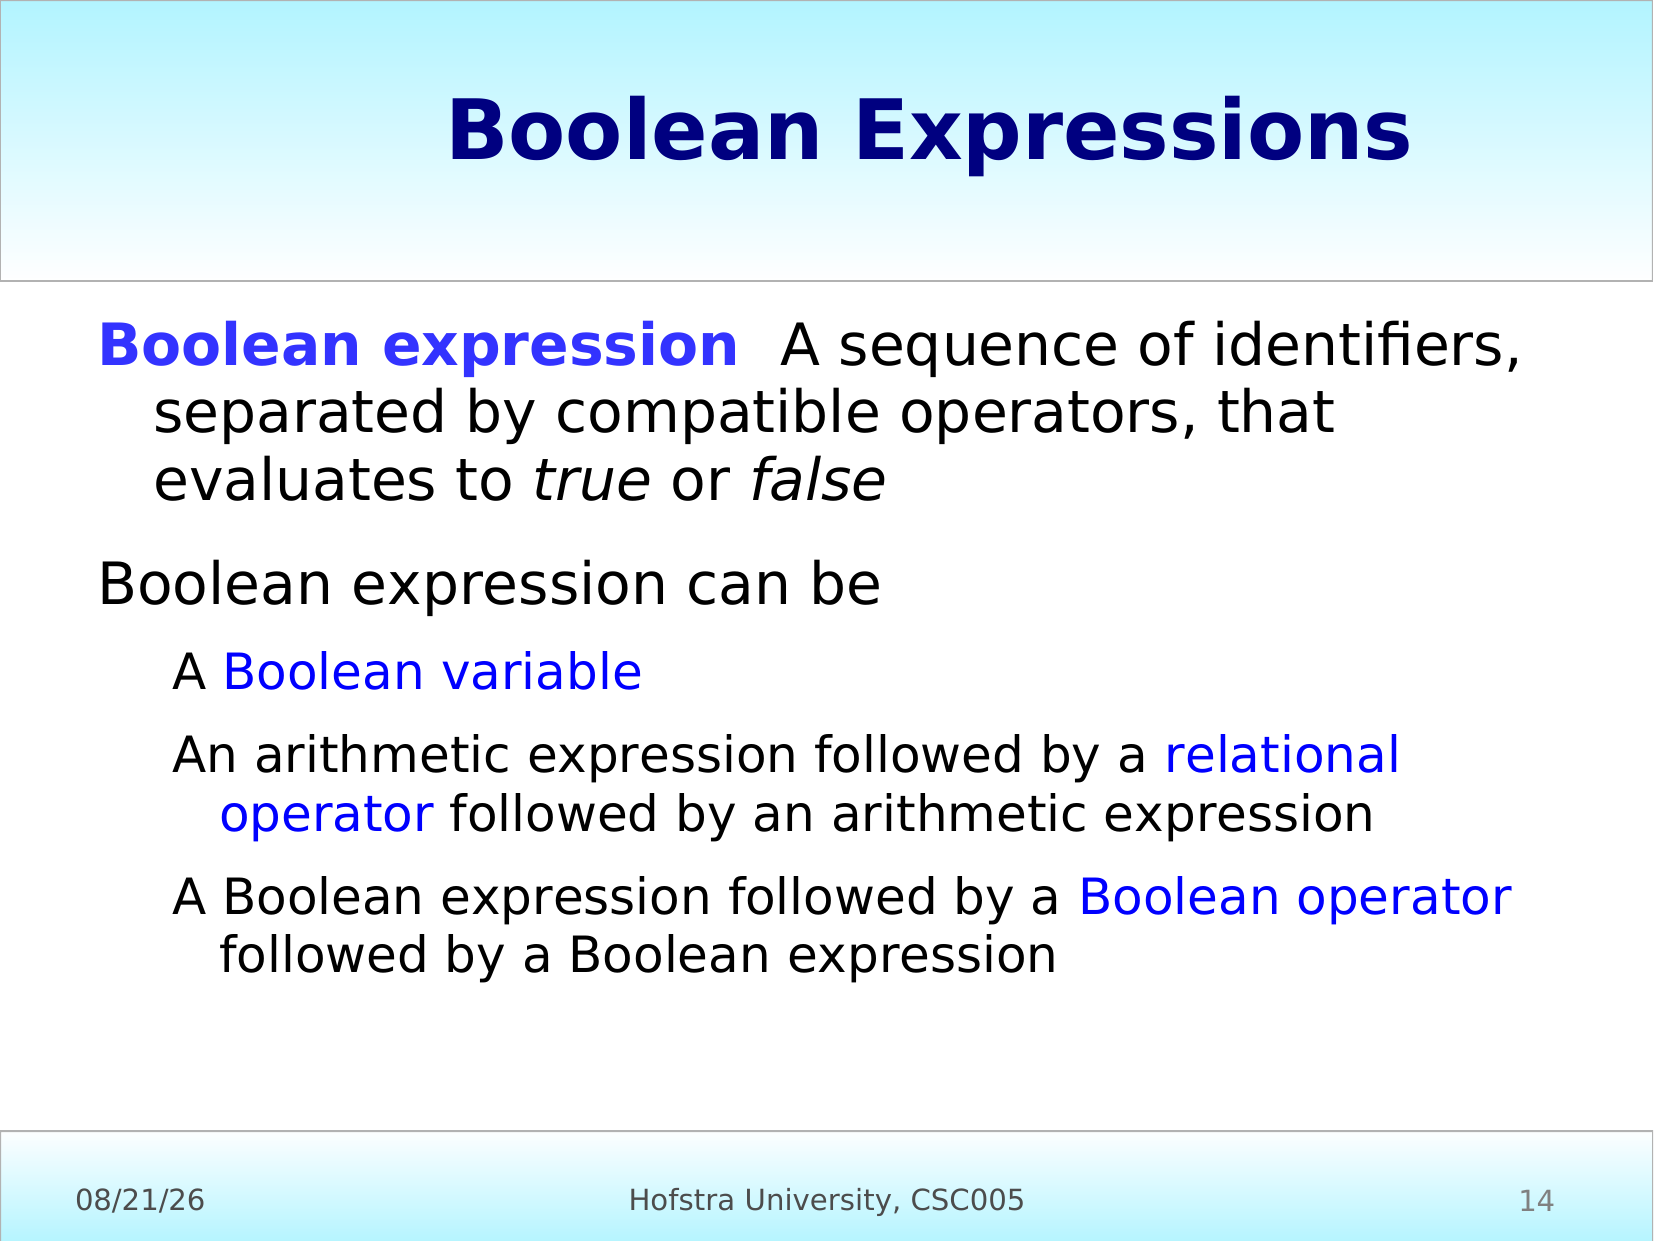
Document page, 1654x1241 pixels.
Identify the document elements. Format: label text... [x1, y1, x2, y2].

title Boolean Expressions [247, 27, 1612, 235]
list Boolean expression A sequence of identifiers, separated by compatible operators, that evaluates to true or false Boolean expression can be A Boolean variable An arithmetic expression followed by a relational operator followed by an arithmetic expression A Boolean expression followed by a Boolean operator followed by a Boolean expression [82, 303, 1571, 1149]
